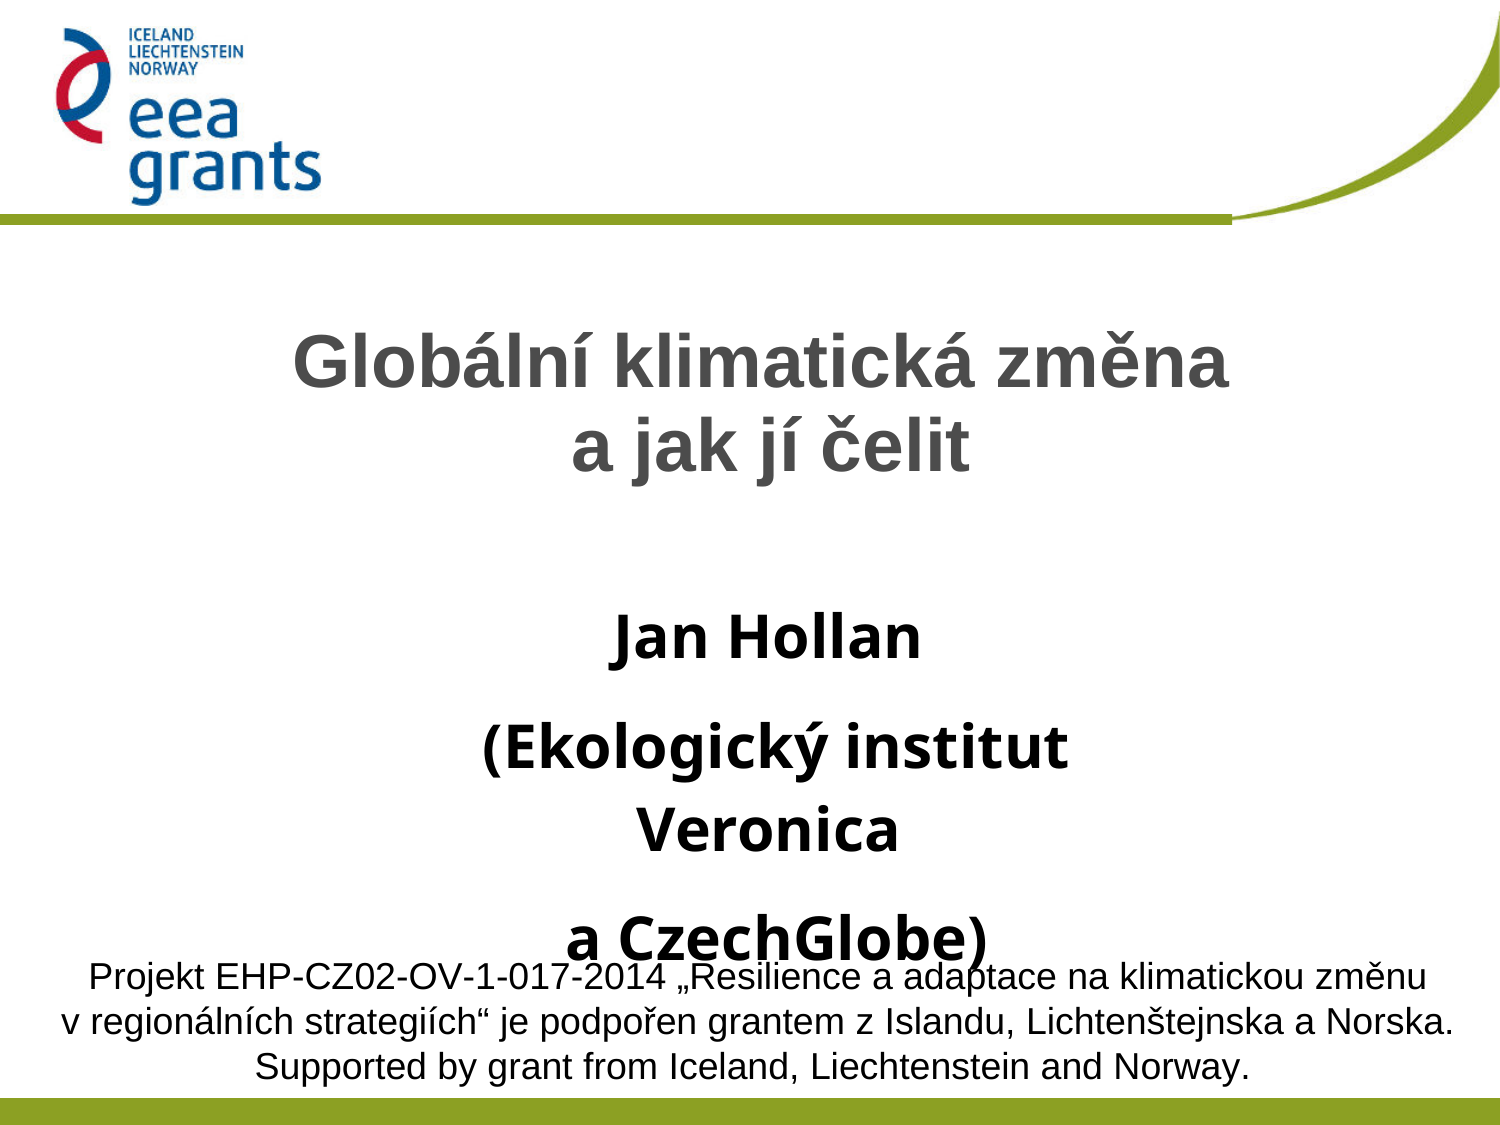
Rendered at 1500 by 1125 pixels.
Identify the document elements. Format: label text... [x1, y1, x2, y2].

list Jan Hollan (Ekologický institut Veronica a CzechGlobe) [348, 593, 1206, 1083]
title Globální klimatická změna a jak jí čelit [96, 235, 1447, 488]
picture [53, 26, 322, 206]
picture [1151, 0, 1500, 223]
